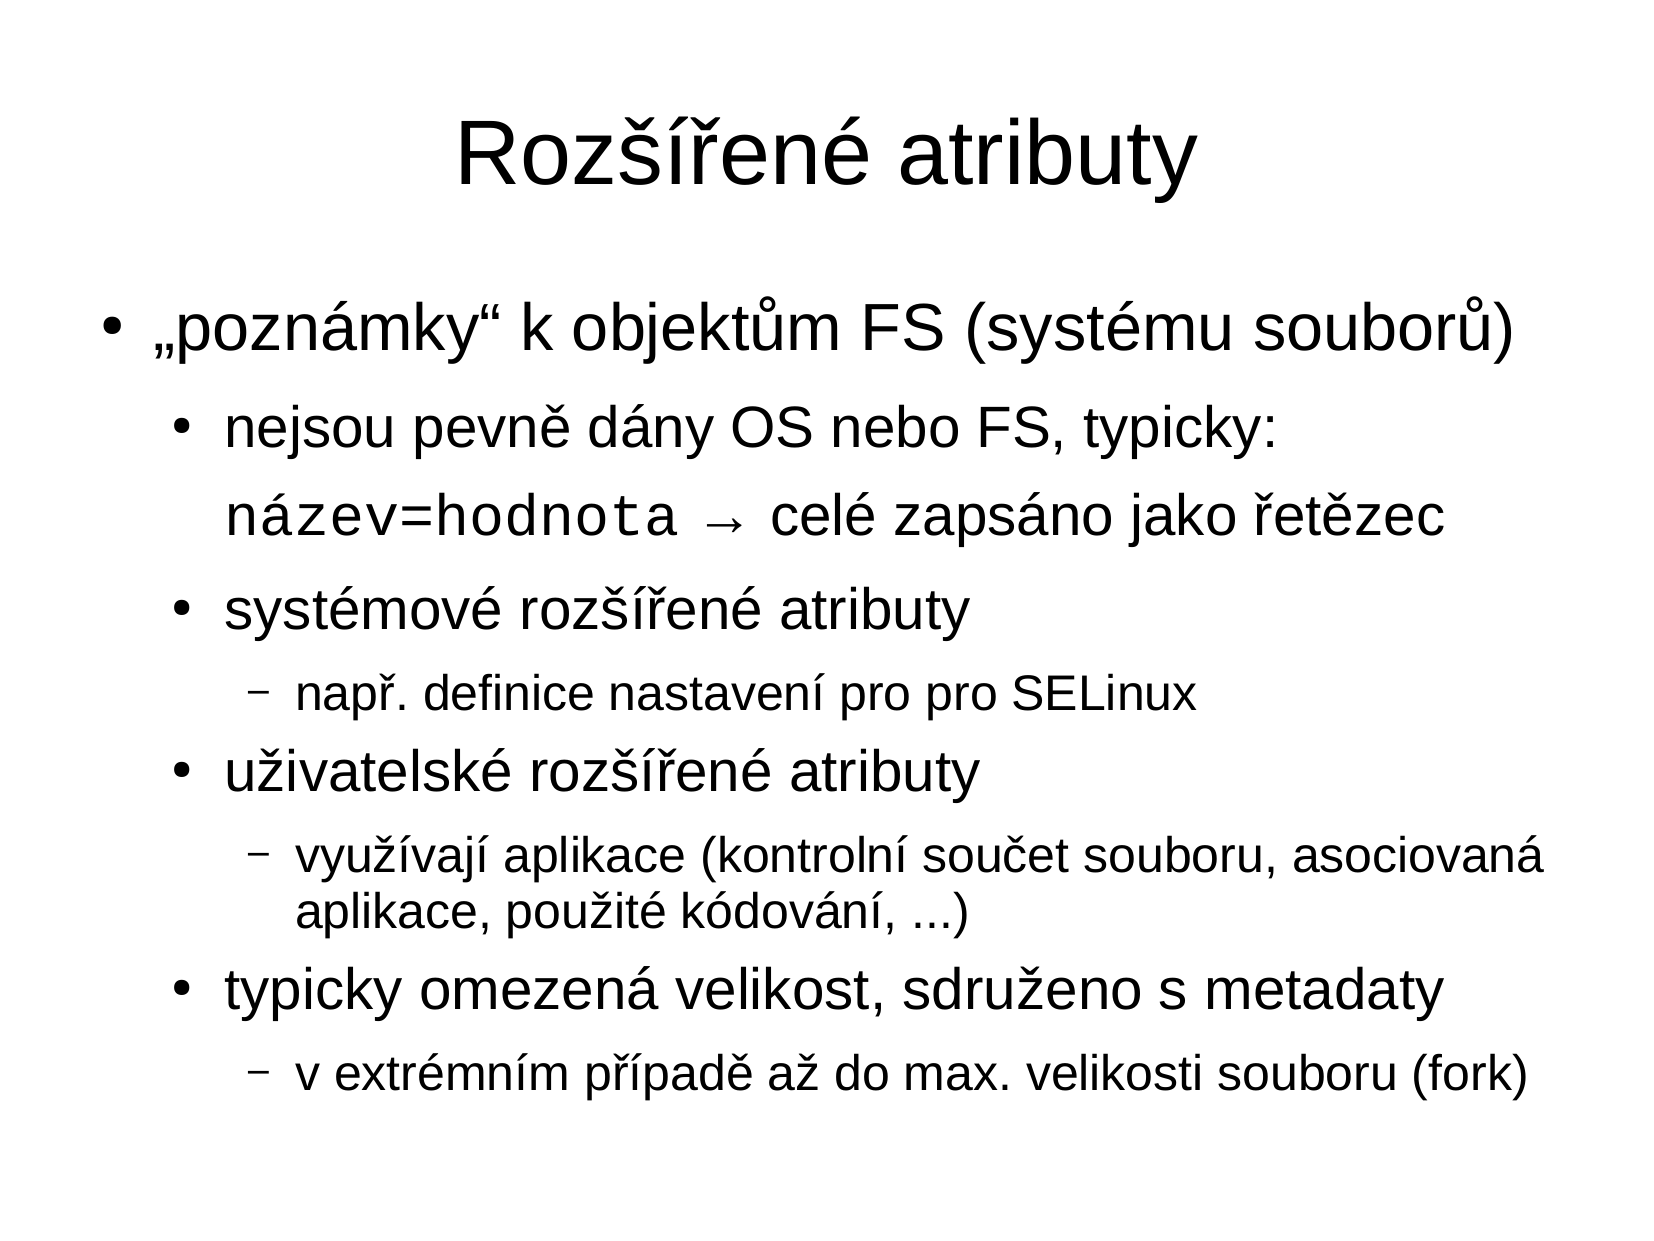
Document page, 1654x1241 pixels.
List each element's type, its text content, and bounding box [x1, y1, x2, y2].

title Rozšířené atributy [82, 56, 1571, 250]
list „poznámky“ k objektům FS (systému souborů) nejsou pevně dány OS nebo FS, typicky: název=hodnota → celé zapsáno jako řetězec systémové rozšířené atributy např. definice nastavení pro pro SELinux uživatelské rozšířené atributy využívají aplikace (kontrolní součet souboru, asociovaná aplikace, použité kódování, ...) typicky omezená velikost, sdruženo s metadaty v extrémním případě až do max. velikosti souboru (fork) [82, 290, 1571, 1099]
